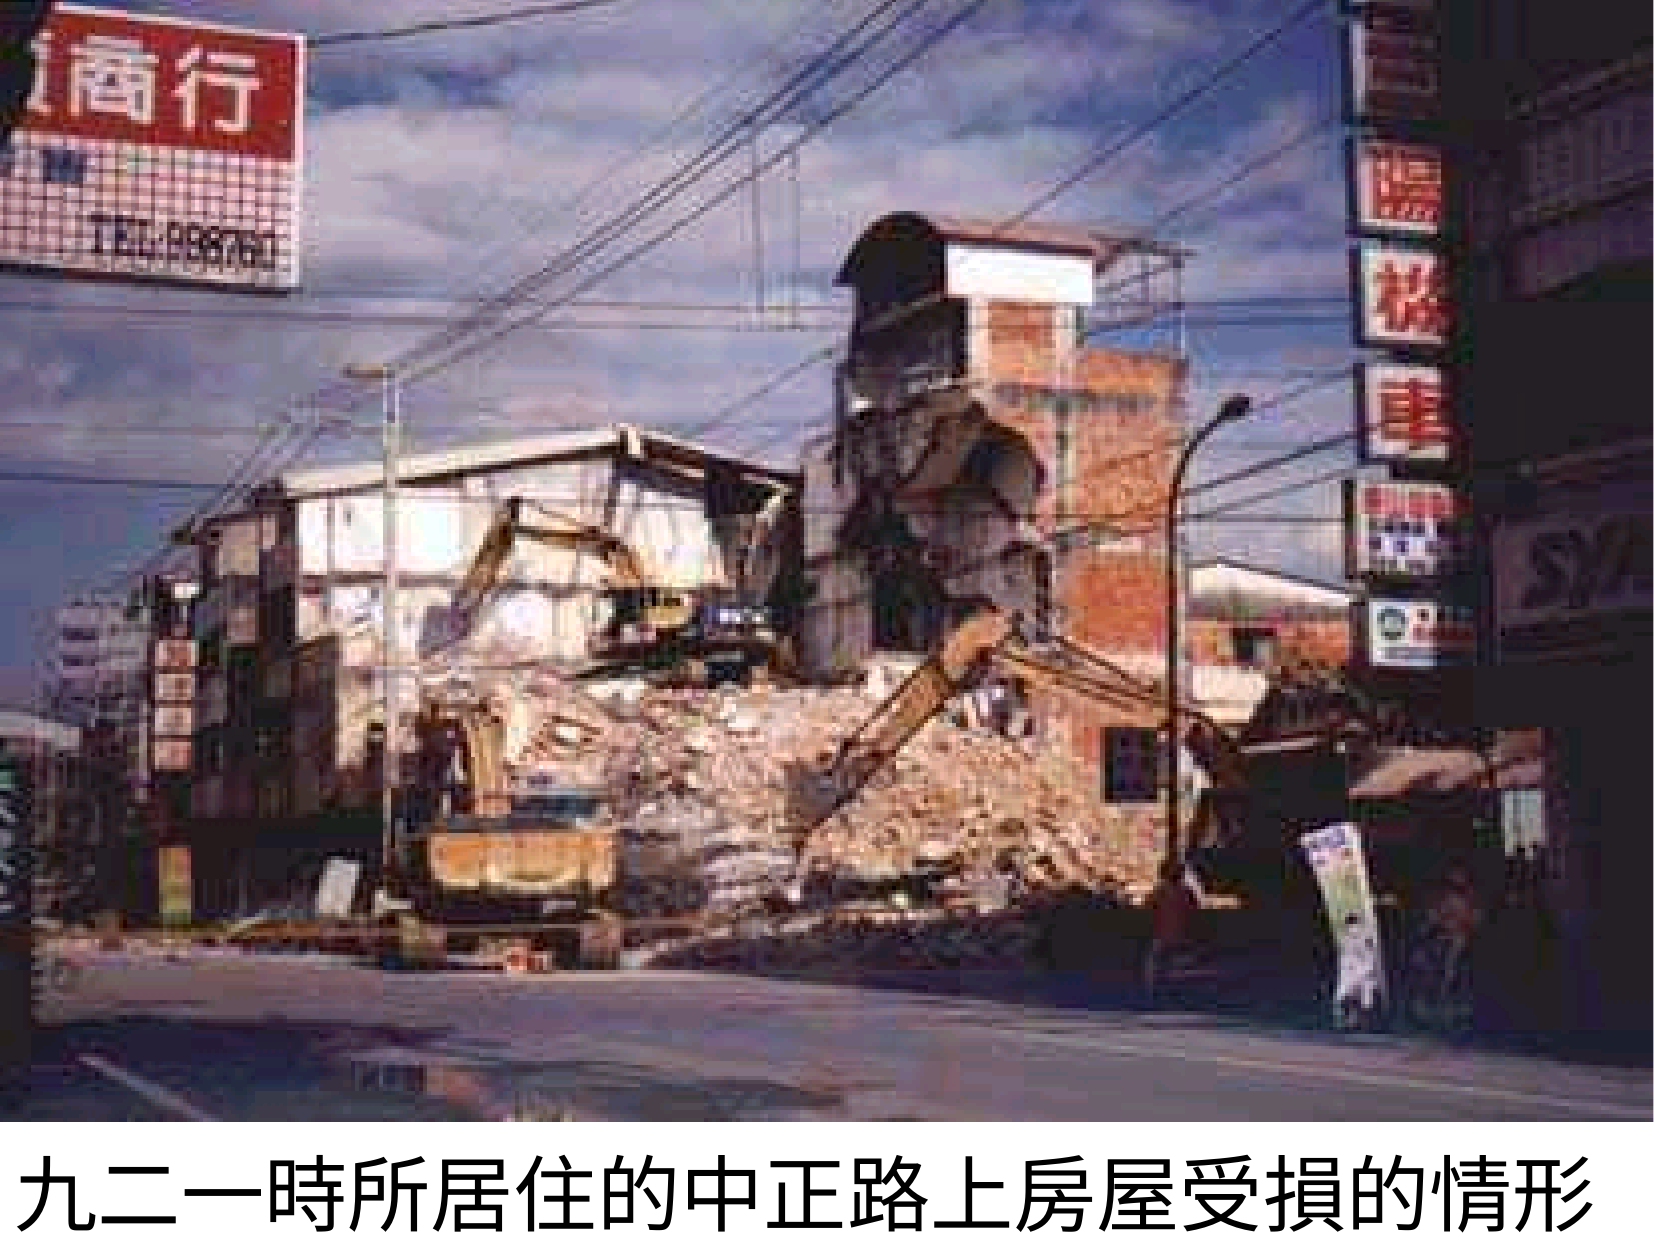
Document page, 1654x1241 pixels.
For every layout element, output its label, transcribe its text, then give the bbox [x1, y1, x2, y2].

text_box 九二一時所居住的中正路上房屋受損的情形 [0, 1121, 1644, 1241]
picture [0, 0, 1654, 1123]
